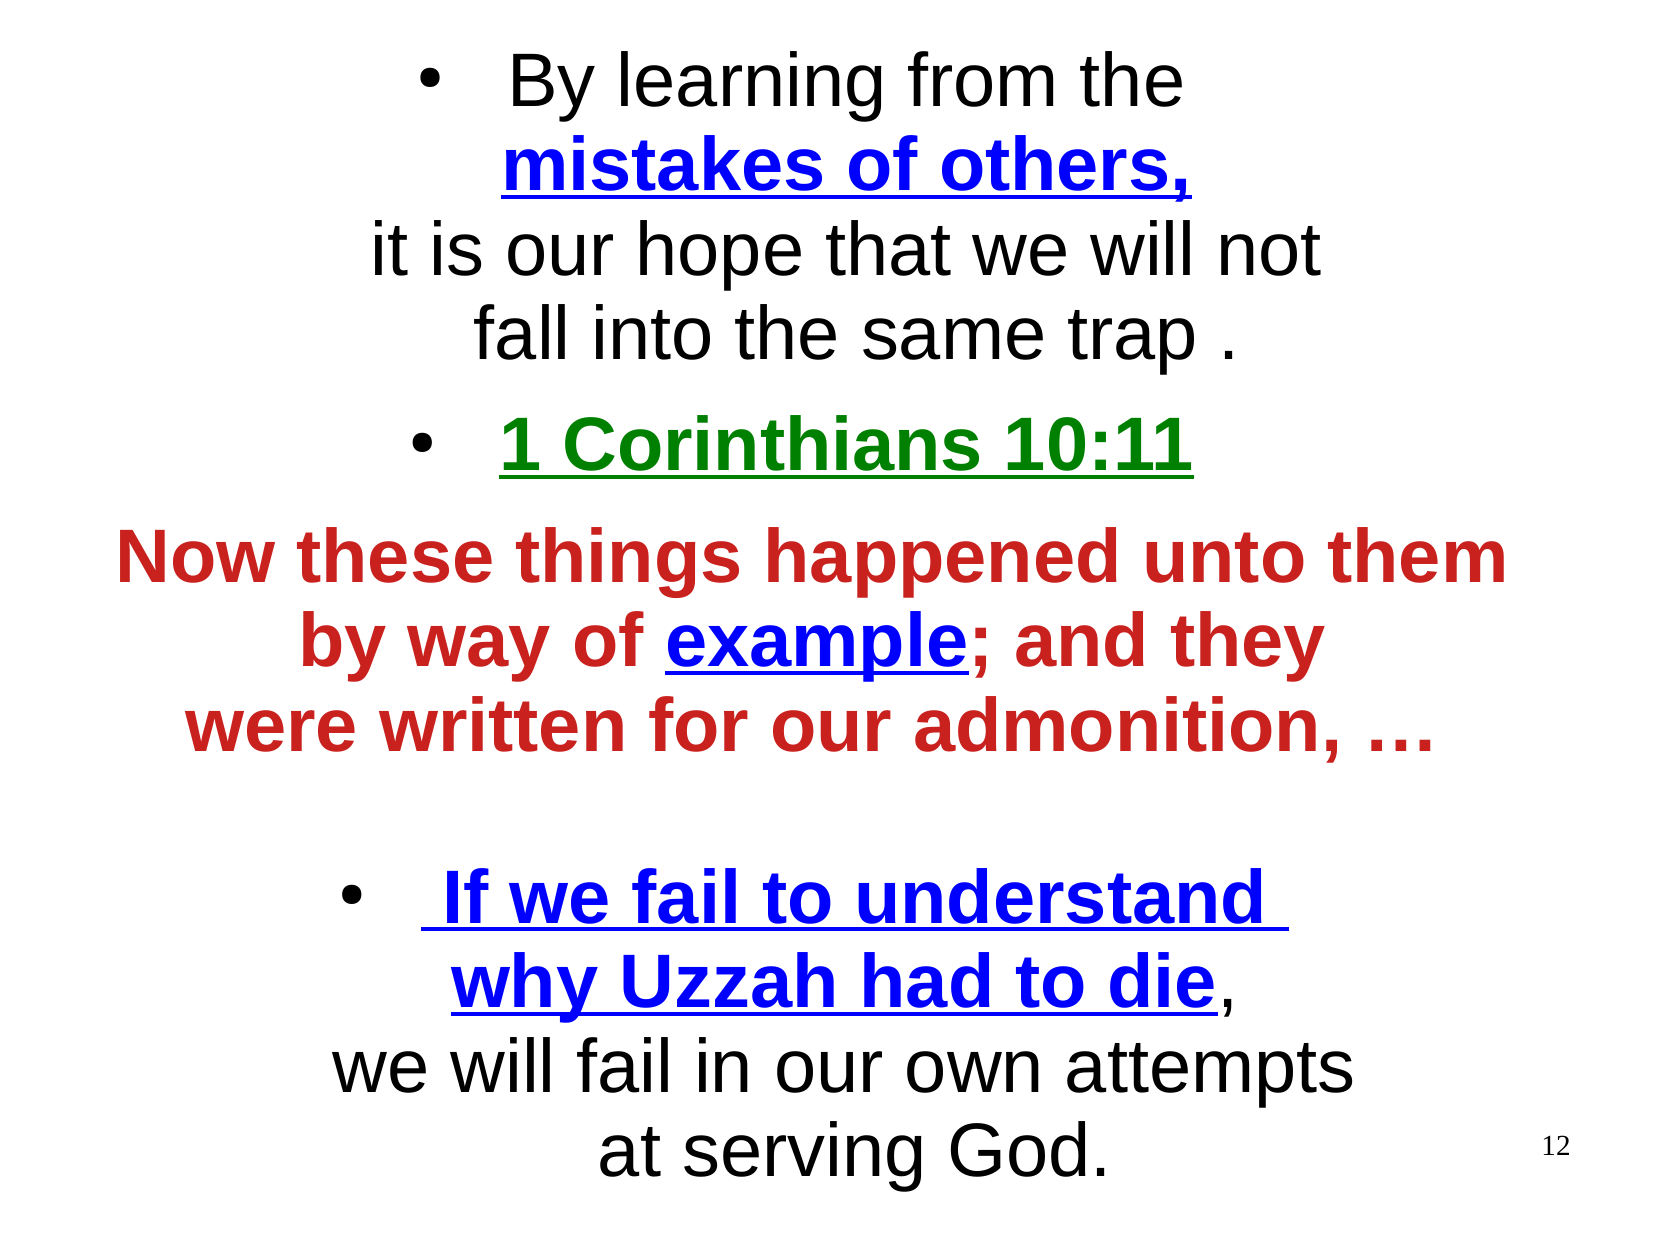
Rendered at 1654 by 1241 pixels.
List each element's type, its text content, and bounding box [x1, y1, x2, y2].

list By learning from the mistakes of others, it is our hope that we will not fall into the same trap . 1 Corinthians 10:11 Now these things happened unto them by way of example; and they were written for our admonition, … If we fail to understand why Uzzah had to die, we will fail in our own attempts at serving God. [37, 37, 1613, 1201]
